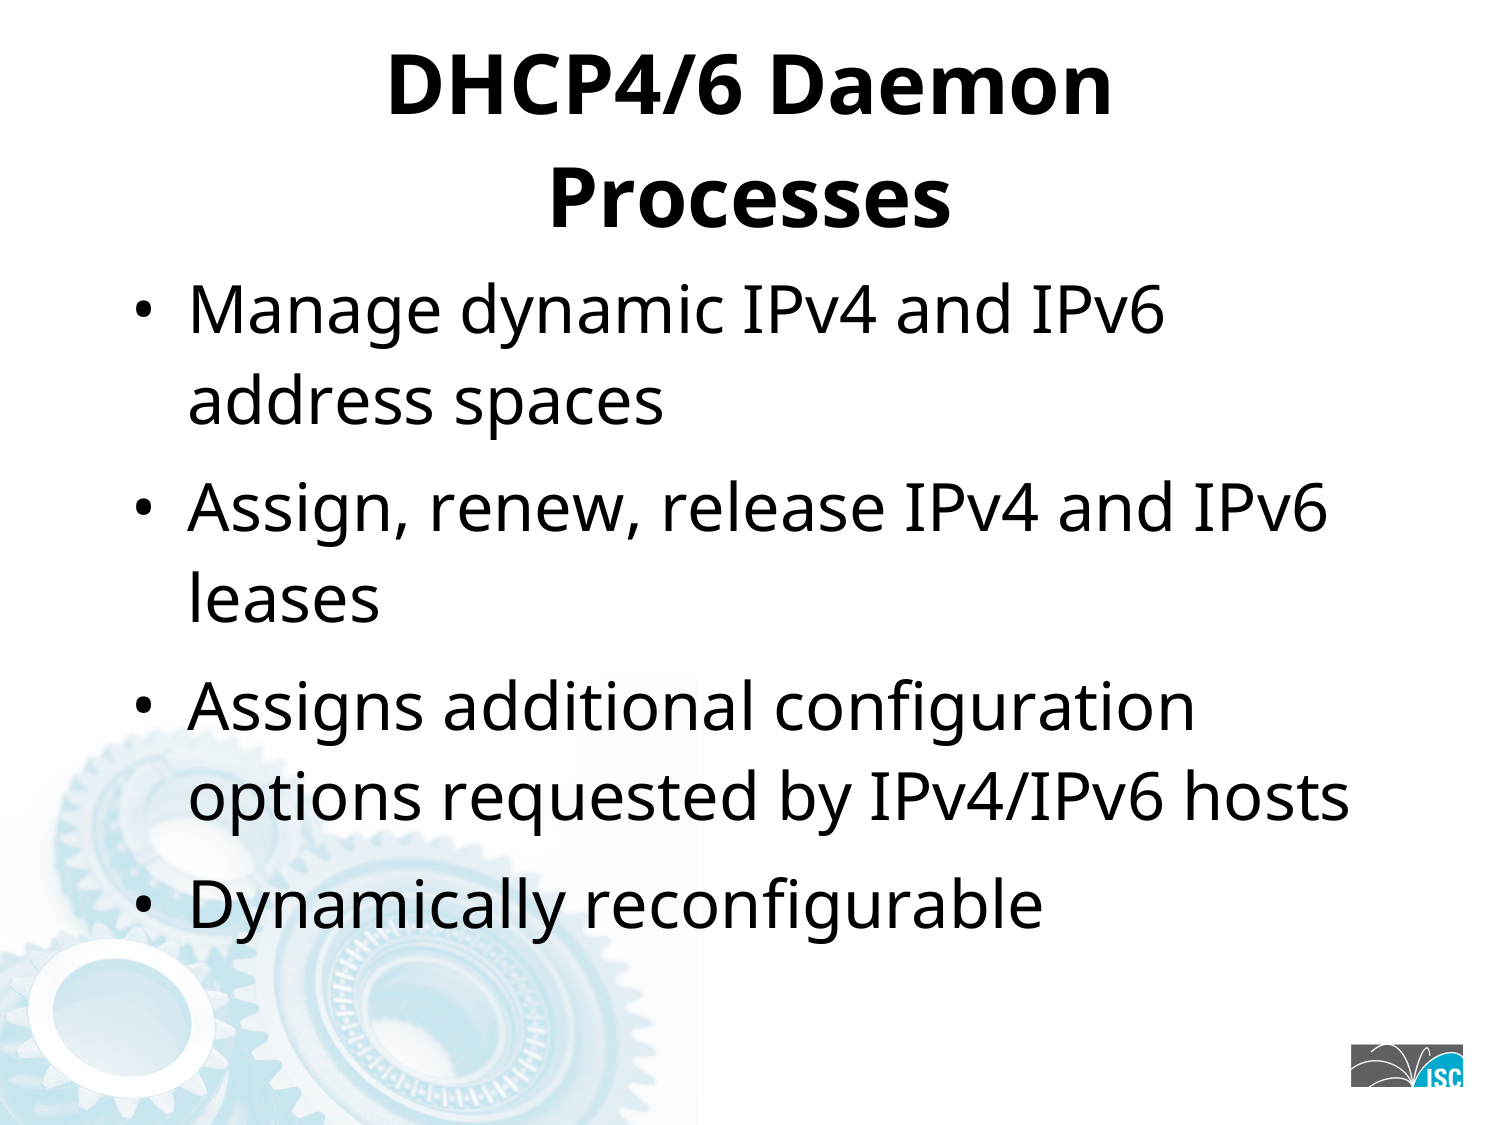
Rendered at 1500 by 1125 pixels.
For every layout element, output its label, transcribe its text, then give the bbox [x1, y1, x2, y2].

picture [0, 0, 1500, 1125]
list Manage dynamic IPv4 and IPv6 address spaces Assign, renew, release IPv4 and IPv6 leases Assigns additional configuration options requested by IPv4/IPv6 hosts Dynamically reconfigurable [75, 262, 1426, 991]
title DHCP4/6 Daemon Processes [75, 38, 1426, 240]
